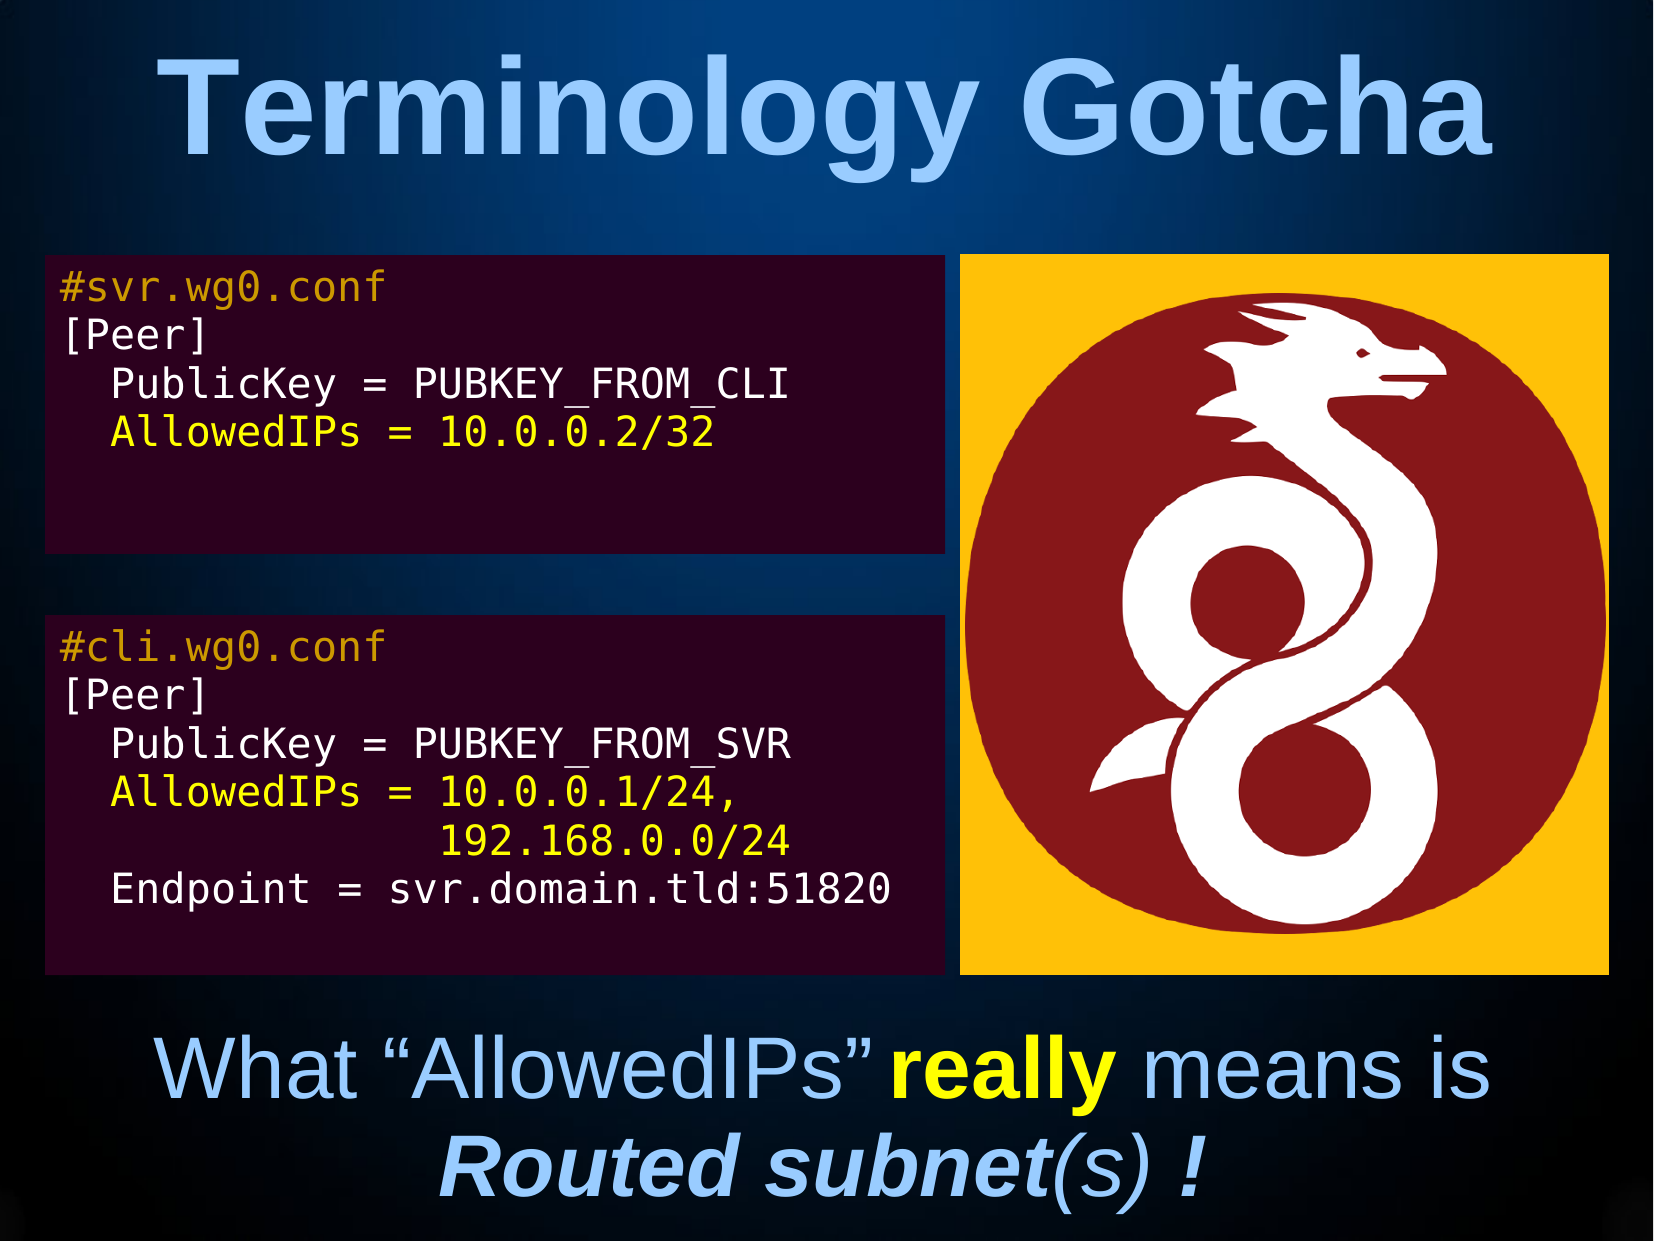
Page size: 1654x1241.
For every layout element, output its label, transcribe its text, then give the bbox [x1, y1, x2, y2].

title What “AllowedIPs” really means is Routed subnet(s) ! [11, 1019, 1636, 1216]
title Terminology Gotcha [0, 2, 1651, 211]
text_box #cli.wg0.conf [Peer] PublicKey = PUBKEY_FROM_SVR AllowedIPs = 10.0.0.1/24, 192.168.0.0/24 Endpoint = svr.domain.tld:51820 [45, 615, 946, 976]
picture [0, 0, 1654, 1241]
text_box #svr.wg0.conf [Peer] PublicKey = PUBKEY_FROM_CLI AllowedIPs = 10.0.0.2/32 [45, 255, 946, 554]
